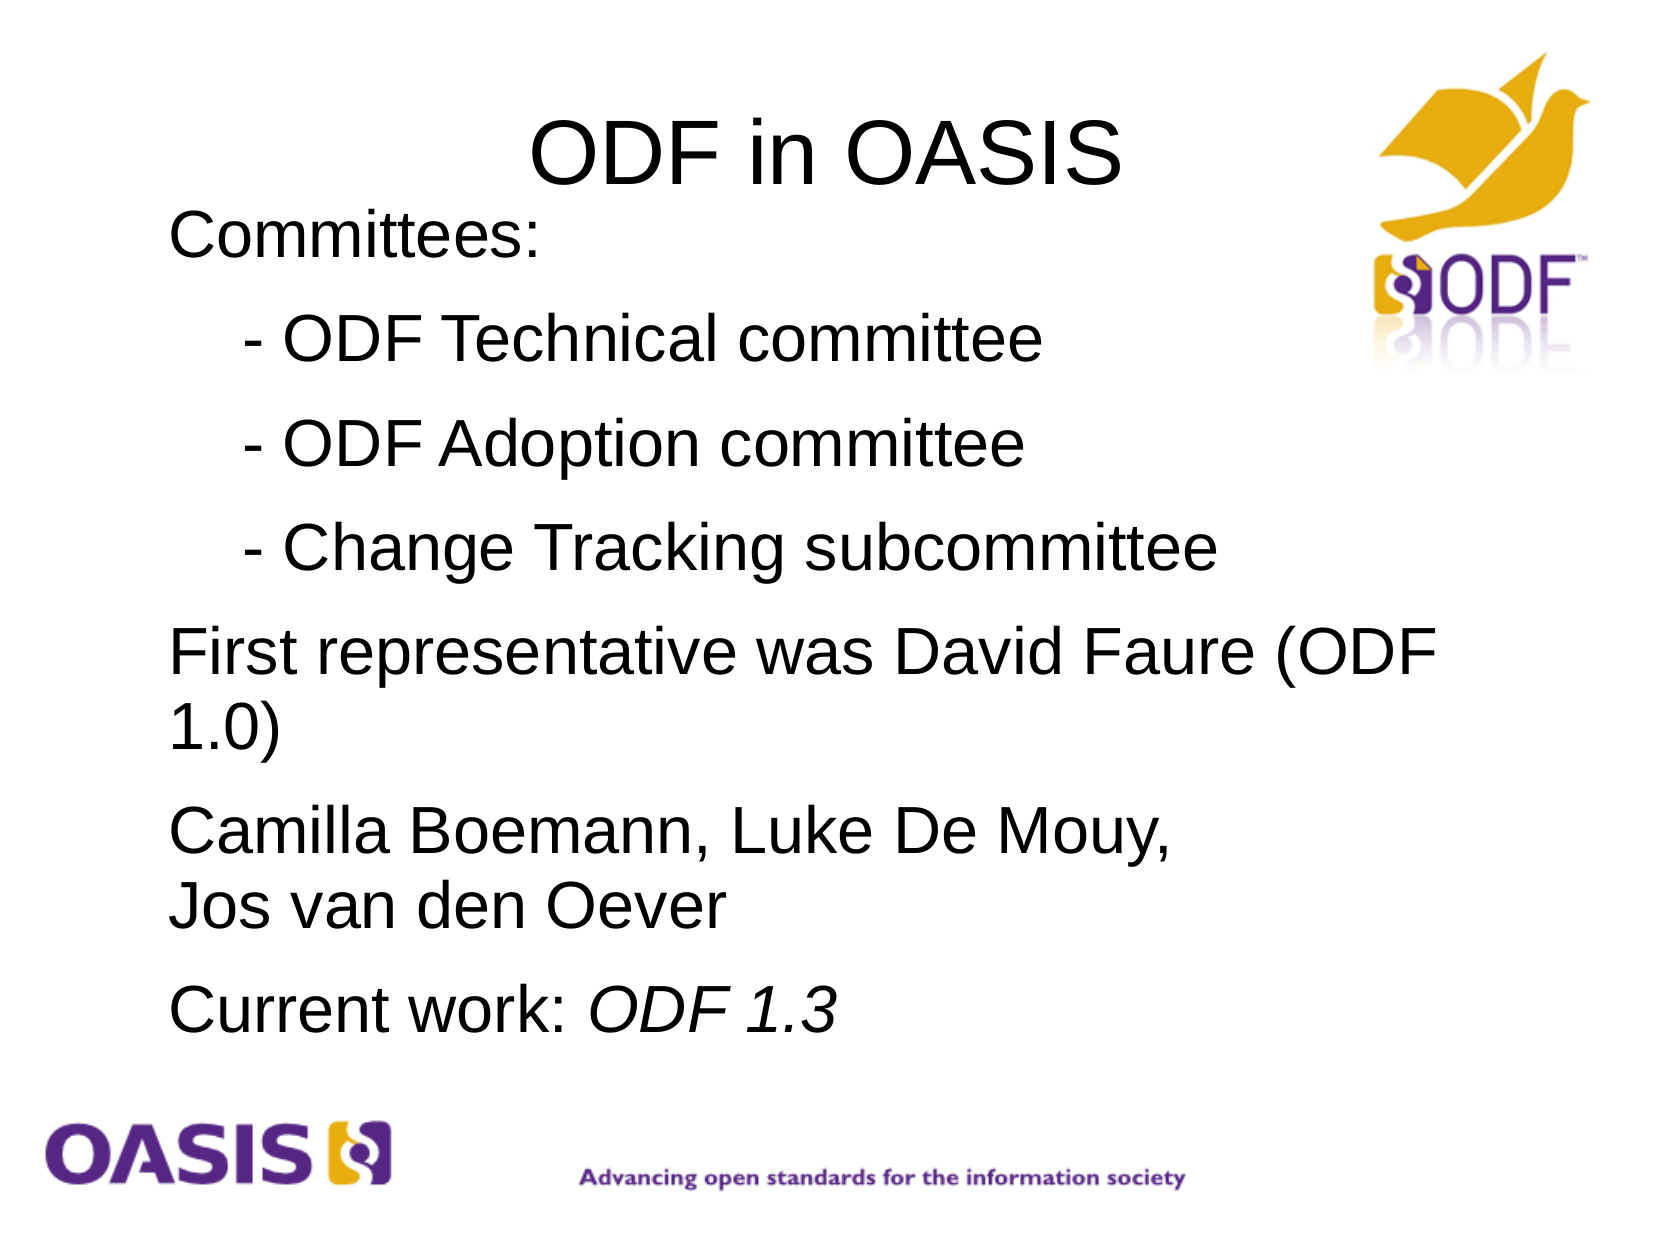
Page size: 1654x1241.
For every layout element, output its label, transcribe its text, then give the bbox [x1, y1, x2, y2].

picture [1346, 49, 1613, 442]
text_box Committees: - ODF Technical committee - ODF Adoption committee - Change Tracking subcommittee First representative was David Faure (ODF 1.0) Camilla Boemann, Luke De Mouy, Jos van den Oever Current work: ODF 1.3 [82, 189, 1571, 910]
text_box ODF in OASIS [82, 94, 1346, 189]
picture [21, 1094, 1231, 1210]
